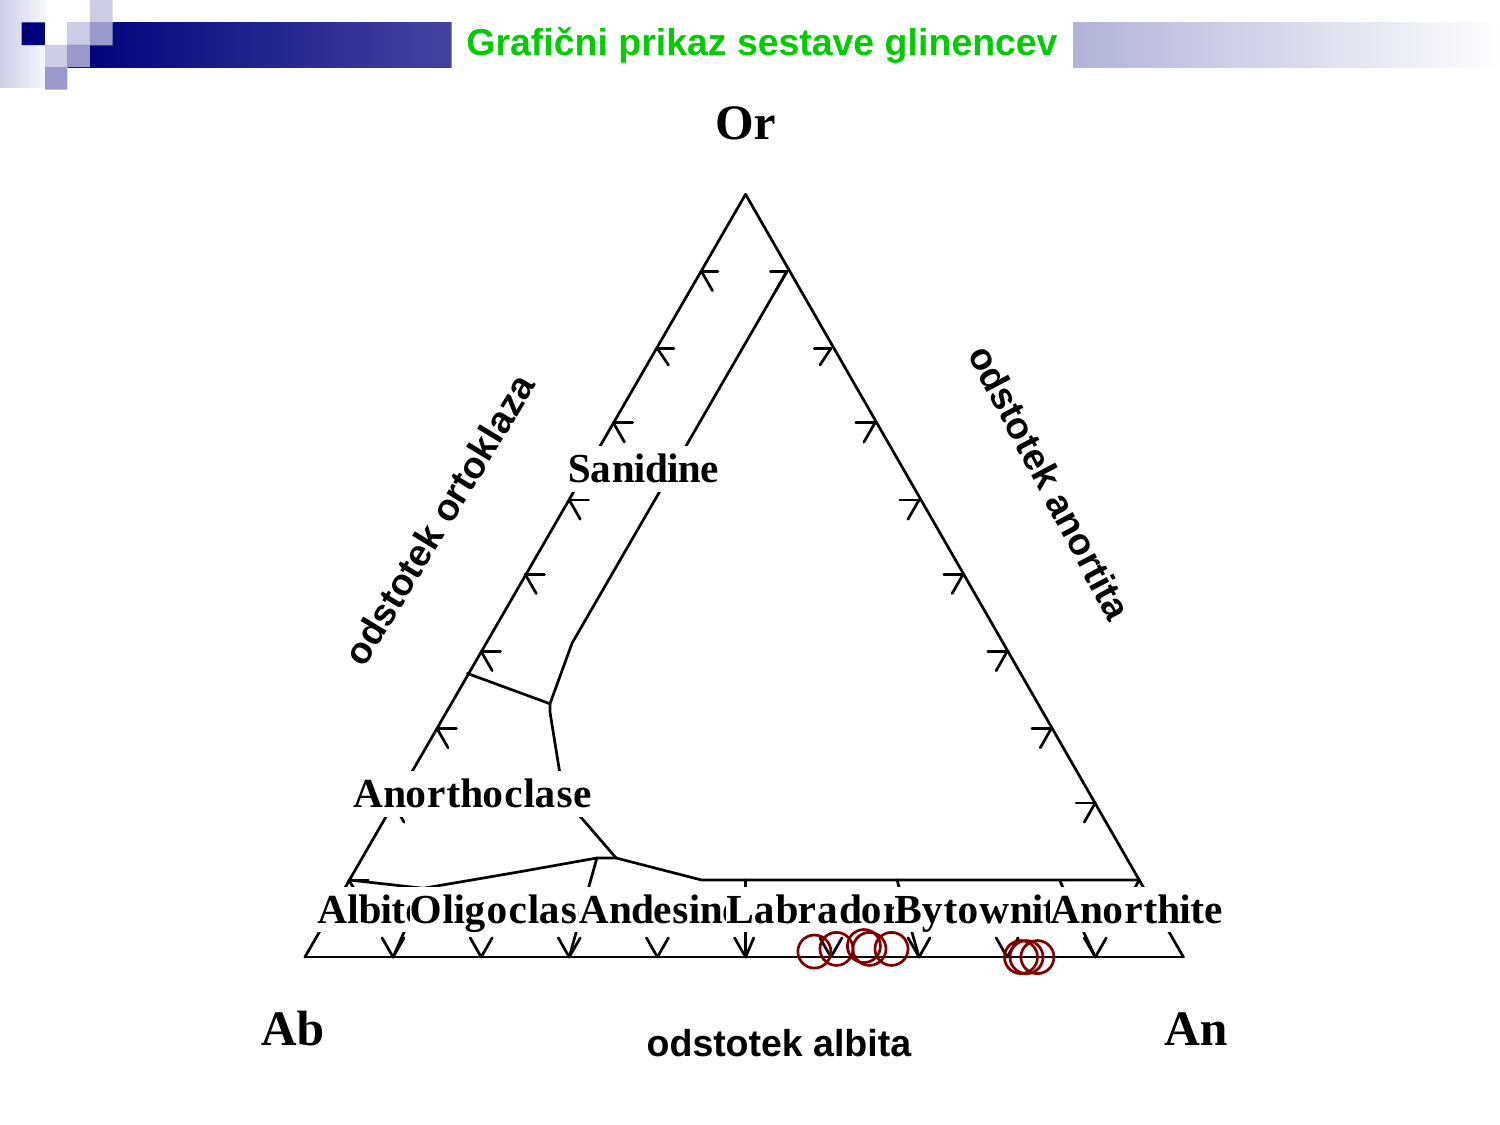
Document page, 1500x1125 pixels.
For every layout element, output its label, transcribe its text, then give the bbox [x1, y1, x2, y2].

text_box Grafični prikaz sestave glinencev [451, 10, 1073, 72]
picture [194, 26, 1294, 1125]
text_box odstotek anortita [946, 319, 1157, 644]
text_box odstotek ortoklaza [318, 348, 558, 689]
text_box odstotek albita [631, 1011, 927, 1072]
